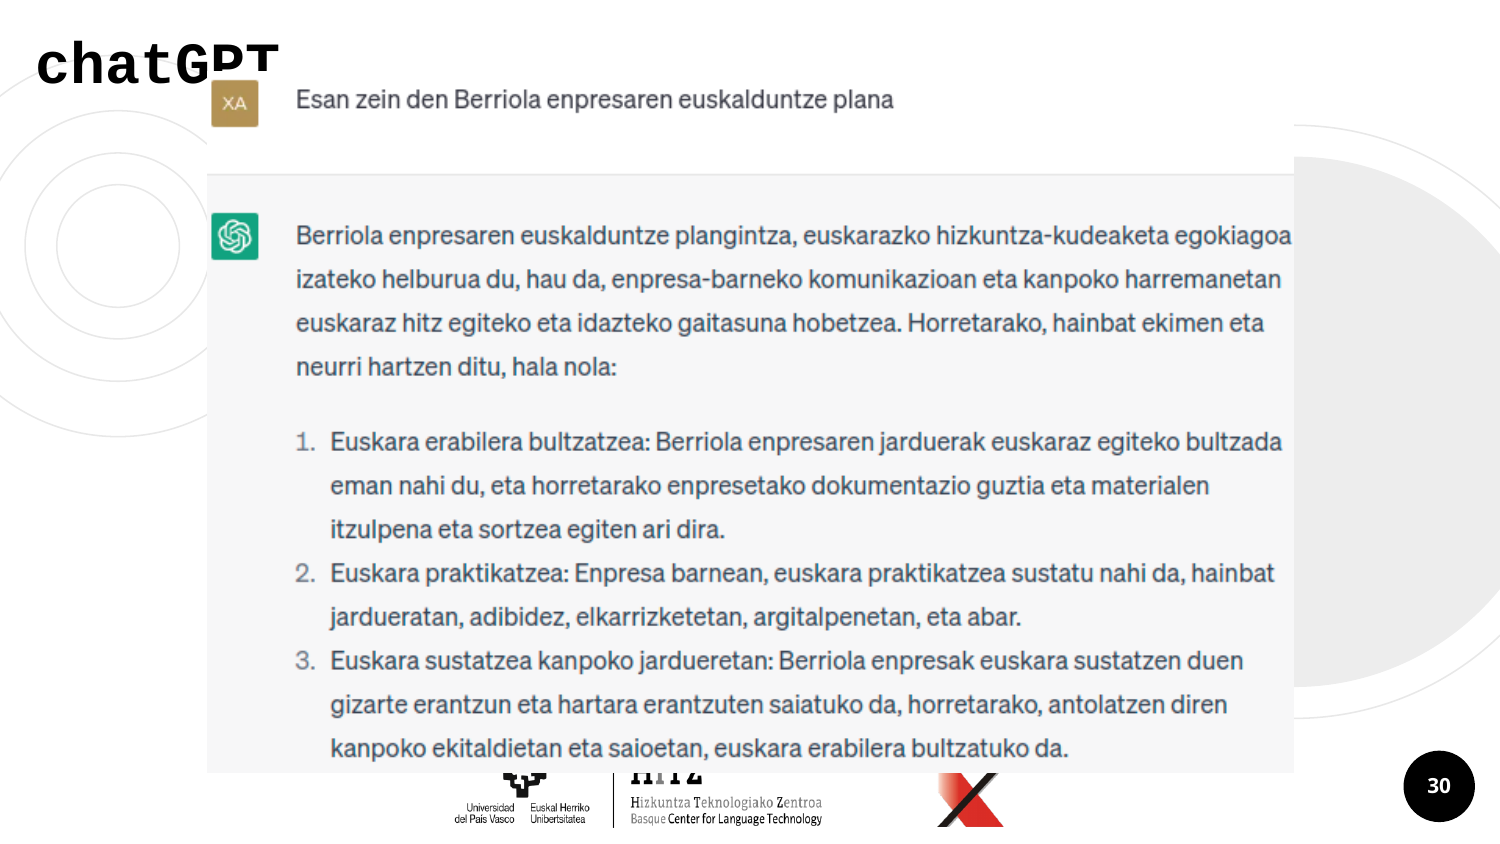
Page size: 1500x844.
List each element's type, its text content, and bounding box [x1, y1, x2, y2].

picture [207, 71, 1294, 828]
text_box <zenbakia> [1403, 750, 1475, 823]
title chatGPT [35, 11, 402, 124]
